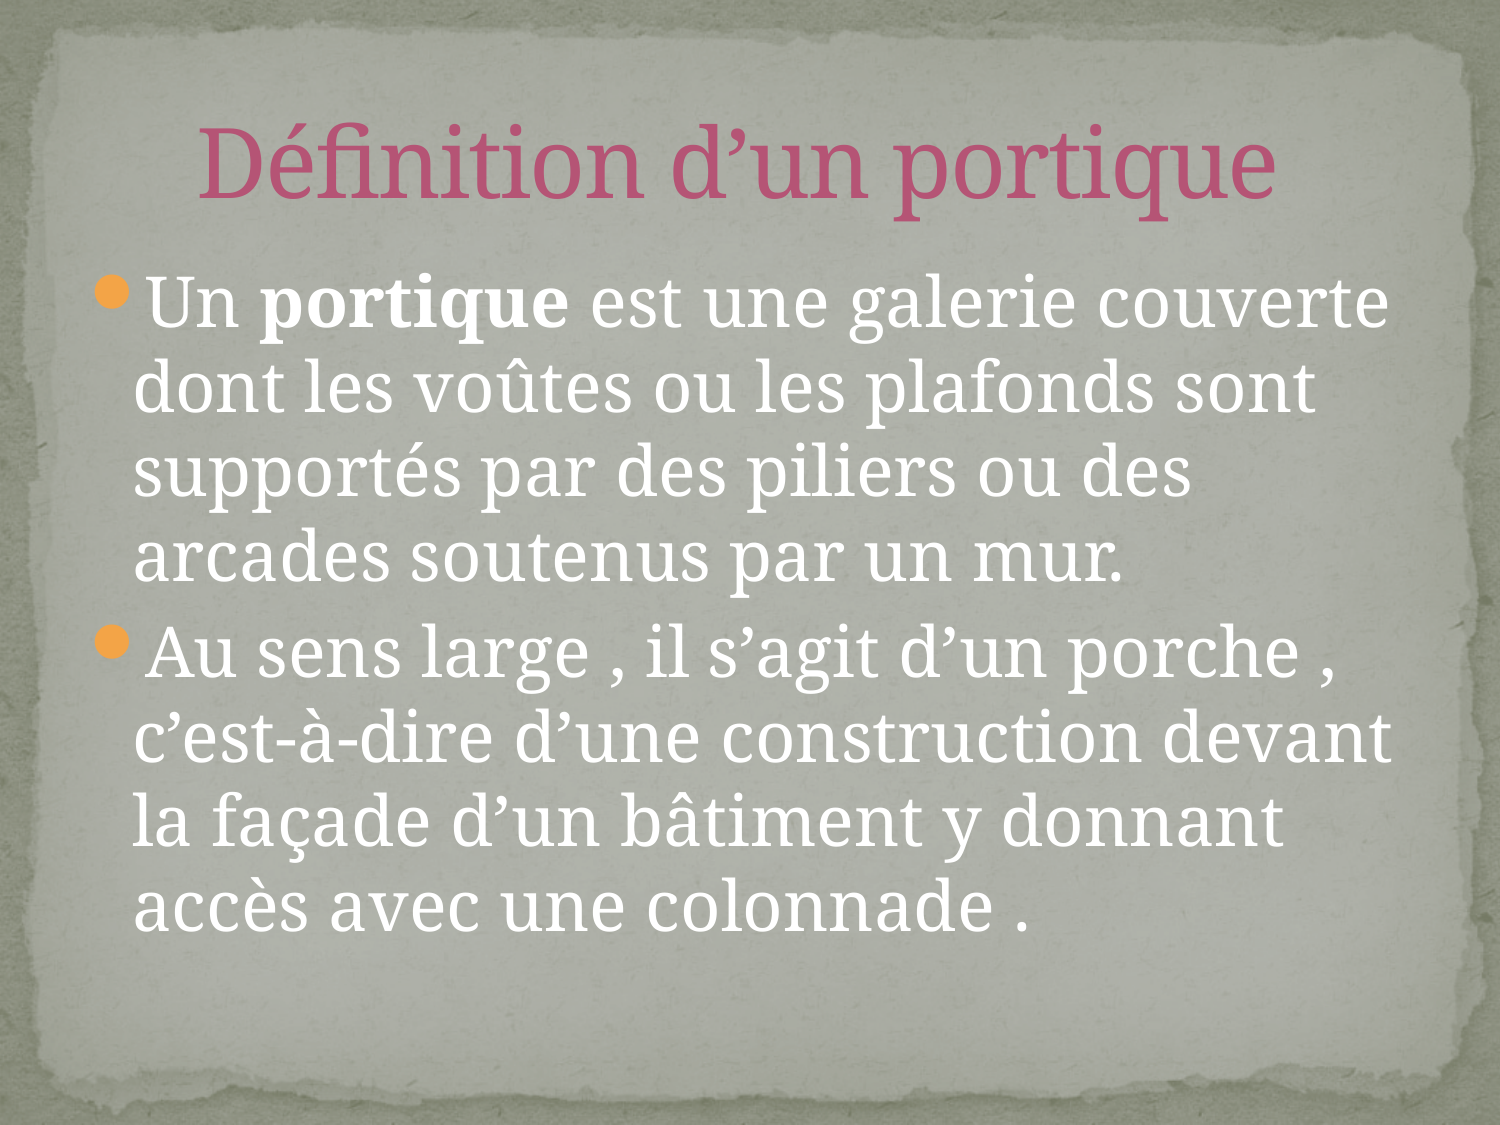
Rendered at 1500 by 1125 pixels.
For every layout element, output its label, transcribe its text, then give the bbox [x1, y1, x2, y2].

list Un portique est une galerie couverte dont les voûtes ou les plafonds sont supportés par des piliers ou des arcades soutenus par un mur. Au sens large , il s’agit d’un porche , c’est-à-dire d’une construction devant la façade d’un bâtiment y donnant accès avec une colonnade . [75, 249, 1425, 1000]
title Définition d’un portique [75, 24, 1425, 225]
